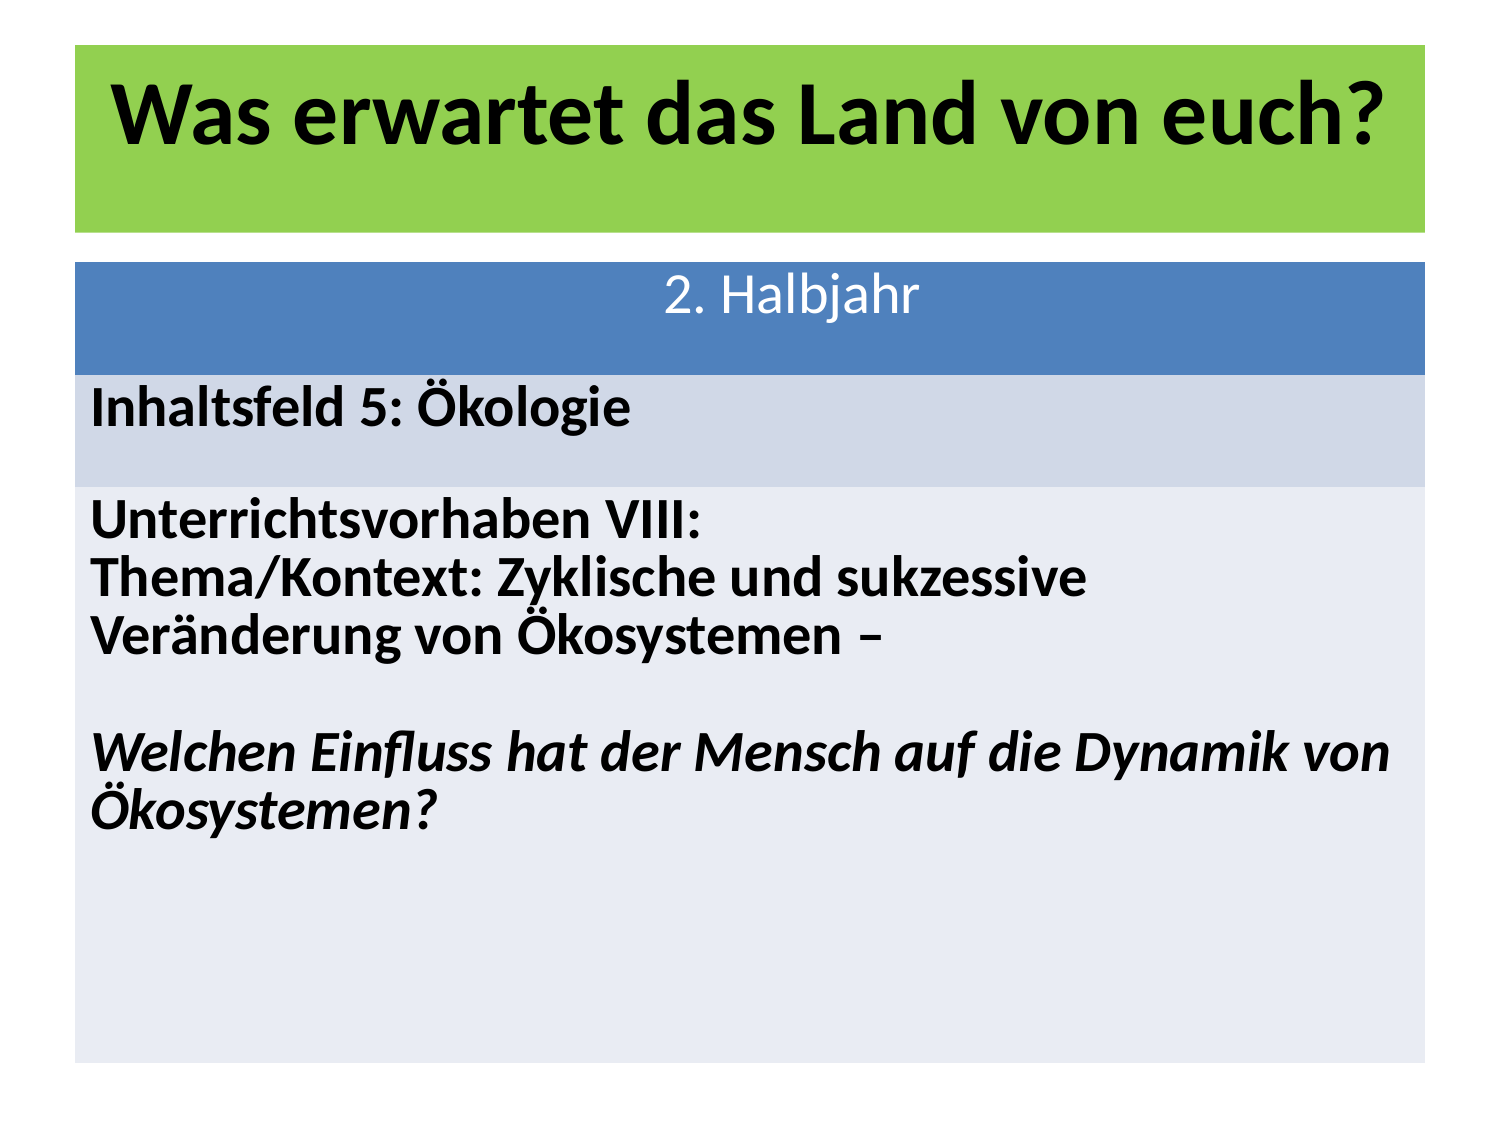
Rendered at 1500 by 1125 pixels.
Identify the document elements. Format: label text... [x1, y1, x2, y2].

title Was erwartet das Land von euch? [75, 45, 1425, 233]
table_header 2. Halbjahr [75, 262, 1425, 375]
table_cell Inhaltsfeld 5: Ökologie [75, 375, 1425, 487]
table_cell Unterrichtsvorhaben VIII: Thema/Kontext: Zyklische und sukzessive Veränderung von Ökosystemen – Welchen Einfluss hat der Mensch auf die Dynamik von Ökosystemen? [75, 487, 1425, 1063]
